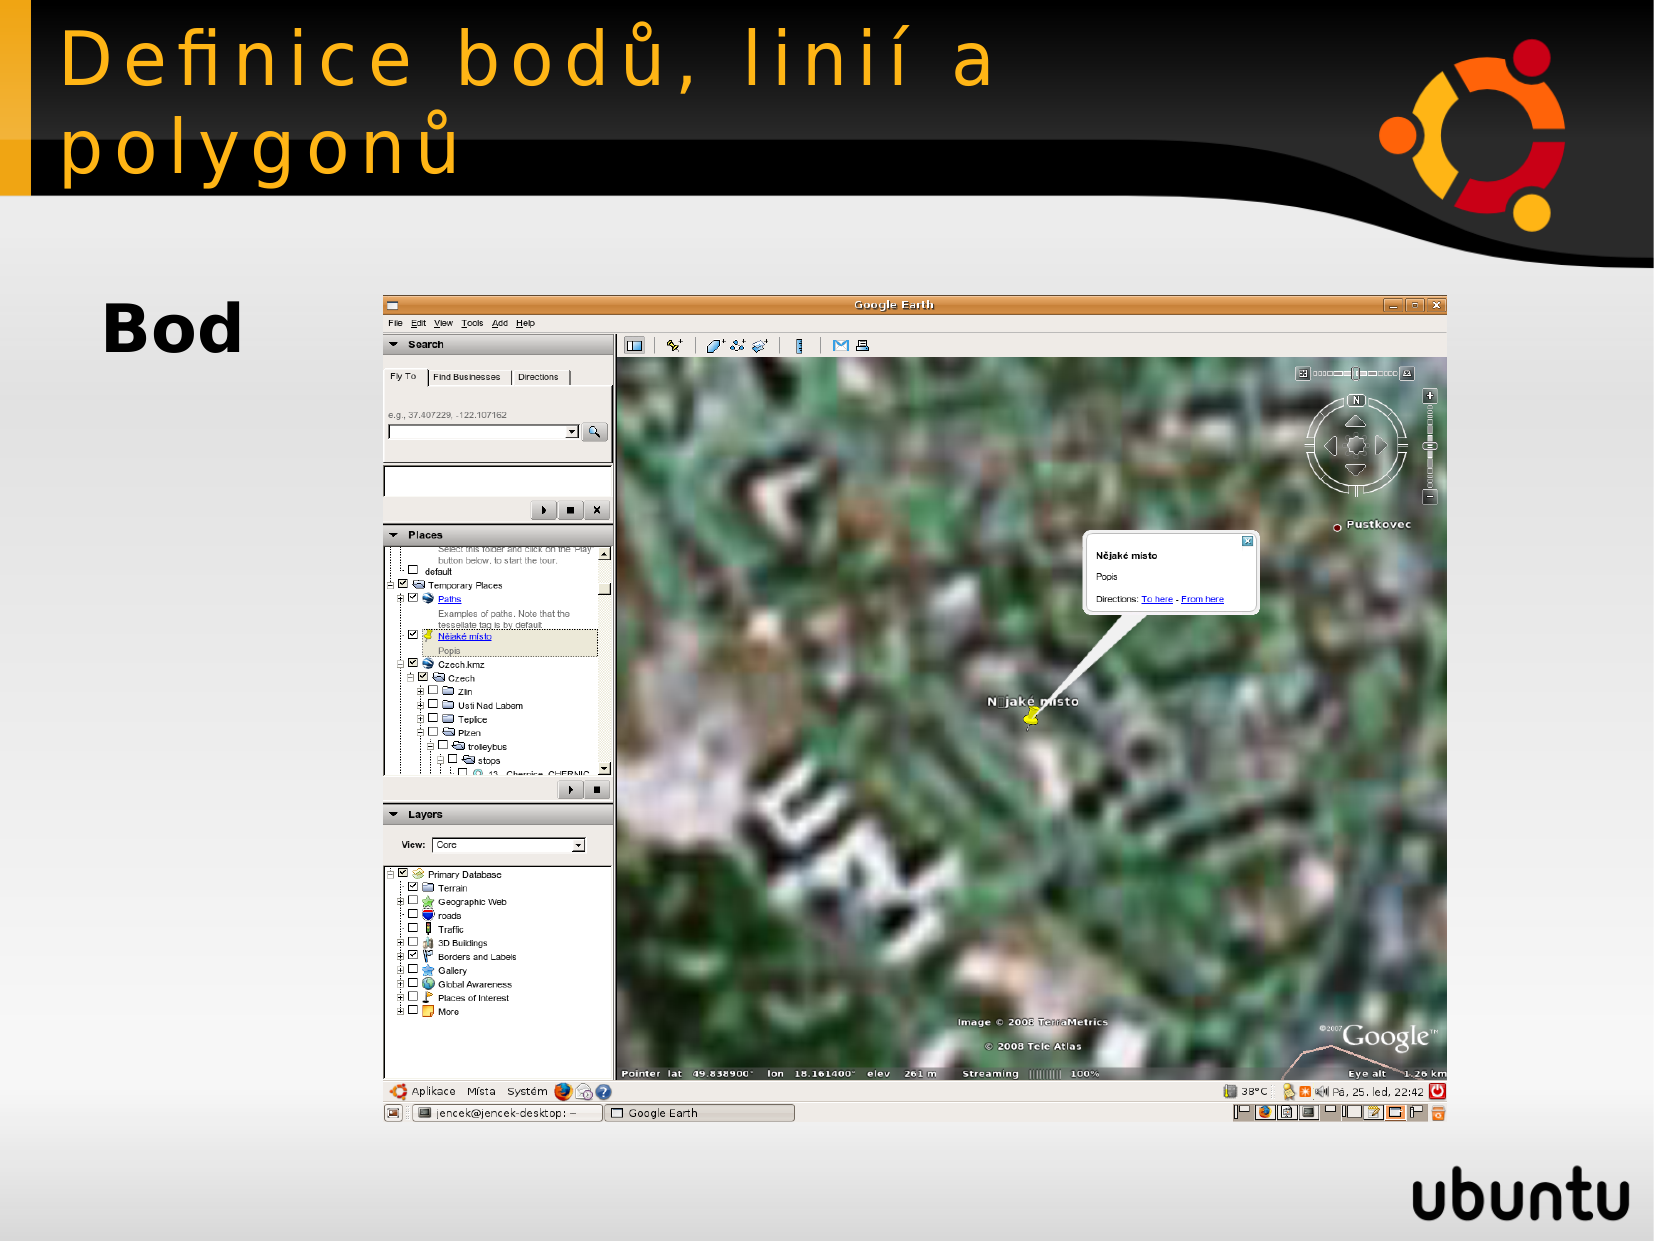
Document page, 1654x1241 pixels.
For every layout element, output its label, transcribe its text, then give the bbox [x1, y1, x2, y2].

list Bod [82, 290, 1571, 414]
picture [0, 0, 1654, 1241]
title Definice bodů, linií a polygonů [59, 16, 1270, 191]
